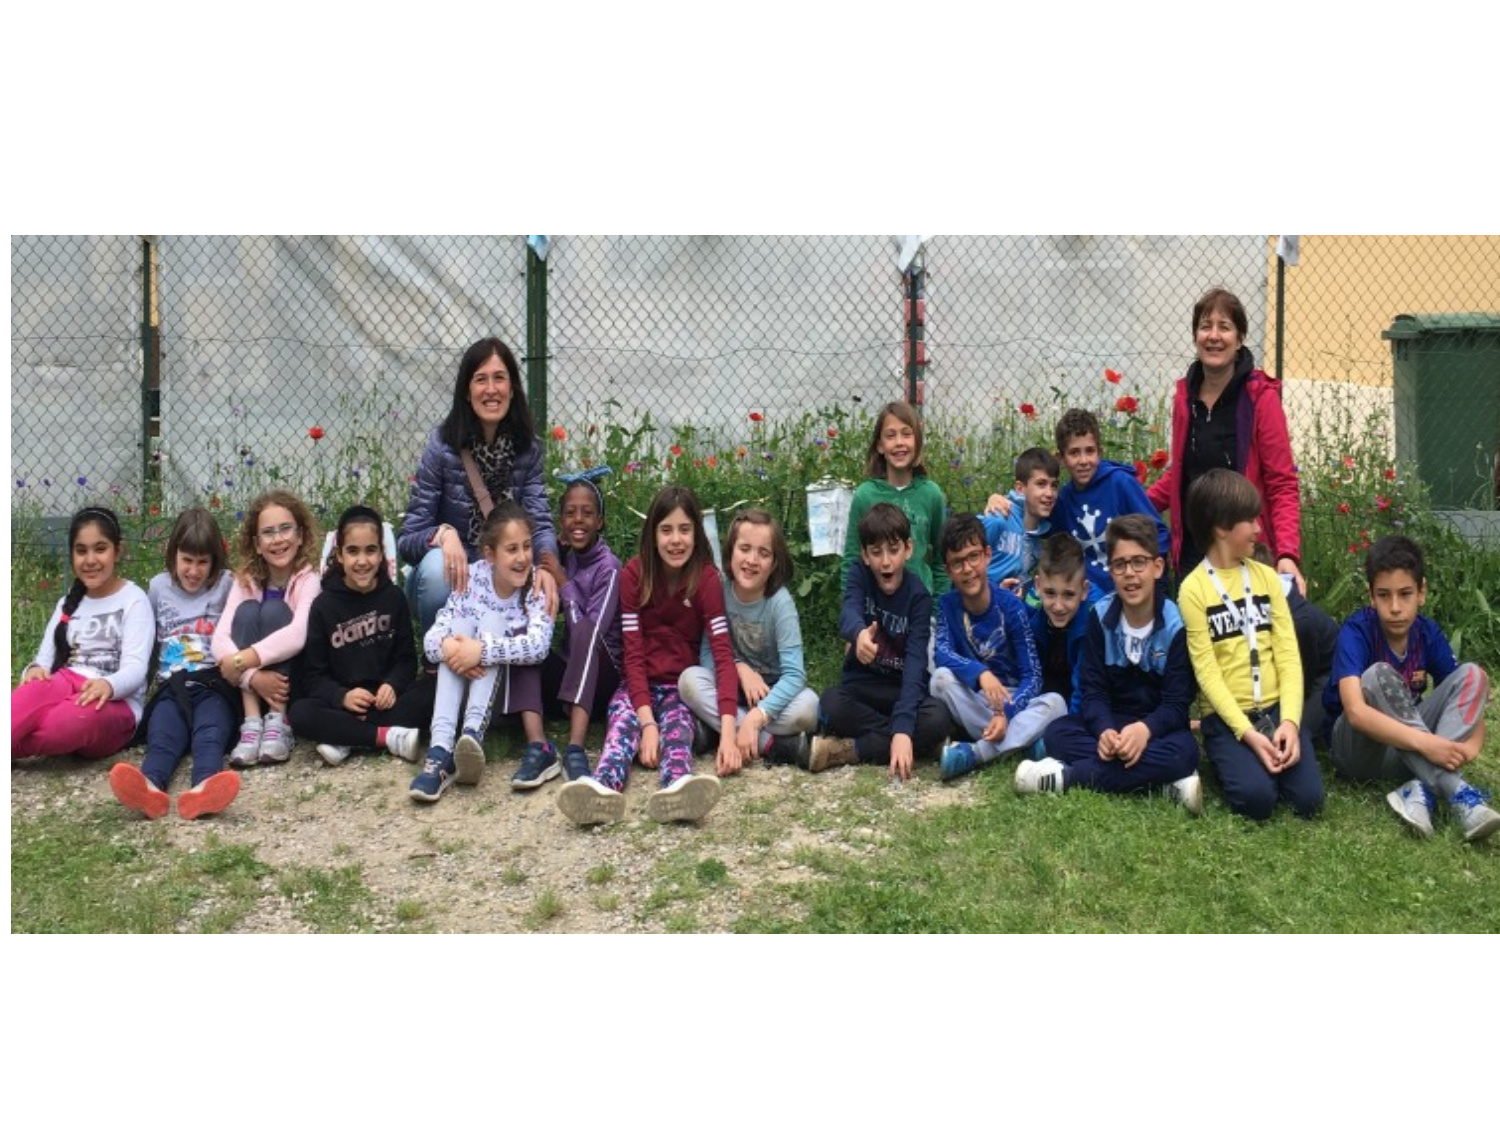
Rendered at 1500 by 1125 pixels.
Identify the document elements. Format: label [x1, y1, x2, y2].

picture [11, 235, 1500, 934]
